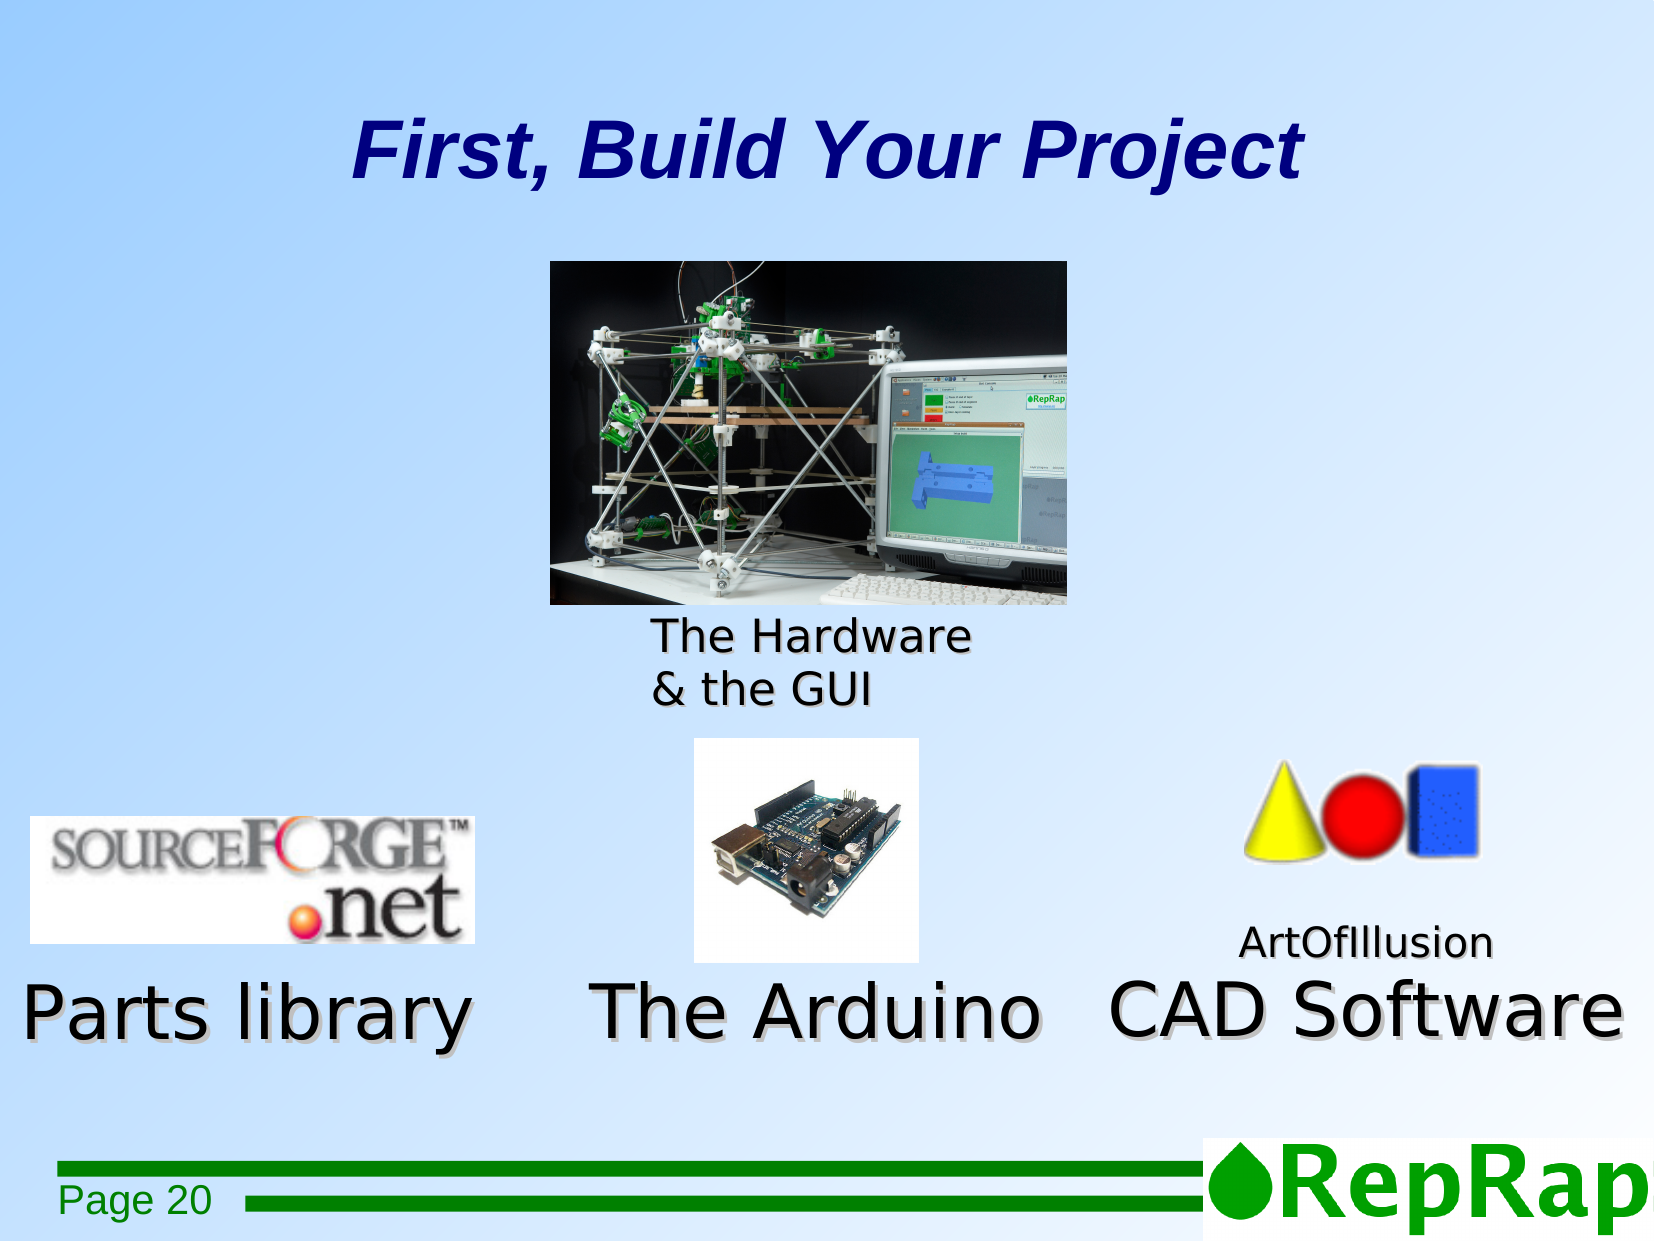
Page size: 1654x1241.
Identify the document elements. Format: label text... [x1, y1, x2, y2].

text_box ArtOfIllusion CAD Software [1107, 918, 1626, 1055]
picture [694, 738, 919, 963]
text_box The Hardware & the GUI [650, 609, 995, 770]
text_box The Arduino [589, 969, 1050, 1120]
picture [1203, 1138, 1654, 1241]
text_box Parts library [20, 970, 476, 1058]
picture [550, 261, 1067, 605]
title First, Build Your Project [121, 46, 1534, 254]
picture [30, 816, 475, 944]
picture [1244, 759, 1483, 865]
